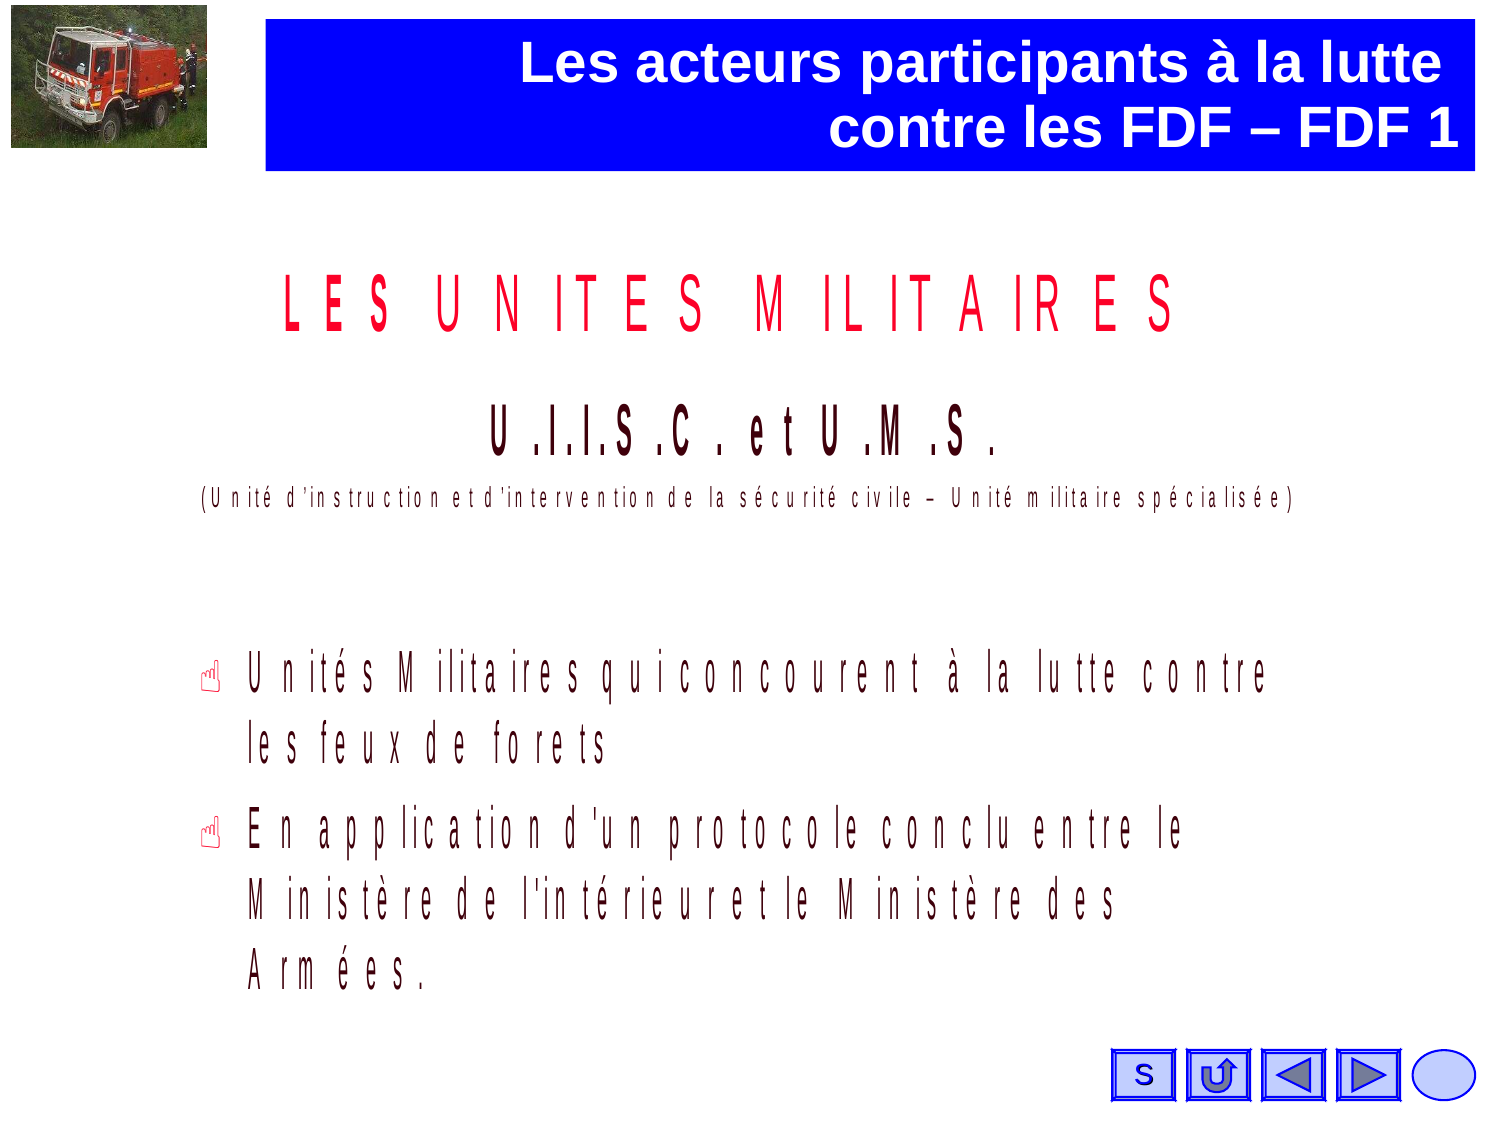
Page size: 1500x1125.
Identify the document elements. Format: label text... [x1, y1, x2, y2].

text_box Les acteurs participants à la lutte contre les FDF – FDF 1 [265, 19, 1476, 172]
picture [173, 216, 1329, 1004]
text_box [1412, 1050, 1476, 1101]
picture [11, 5, 207, 148]
